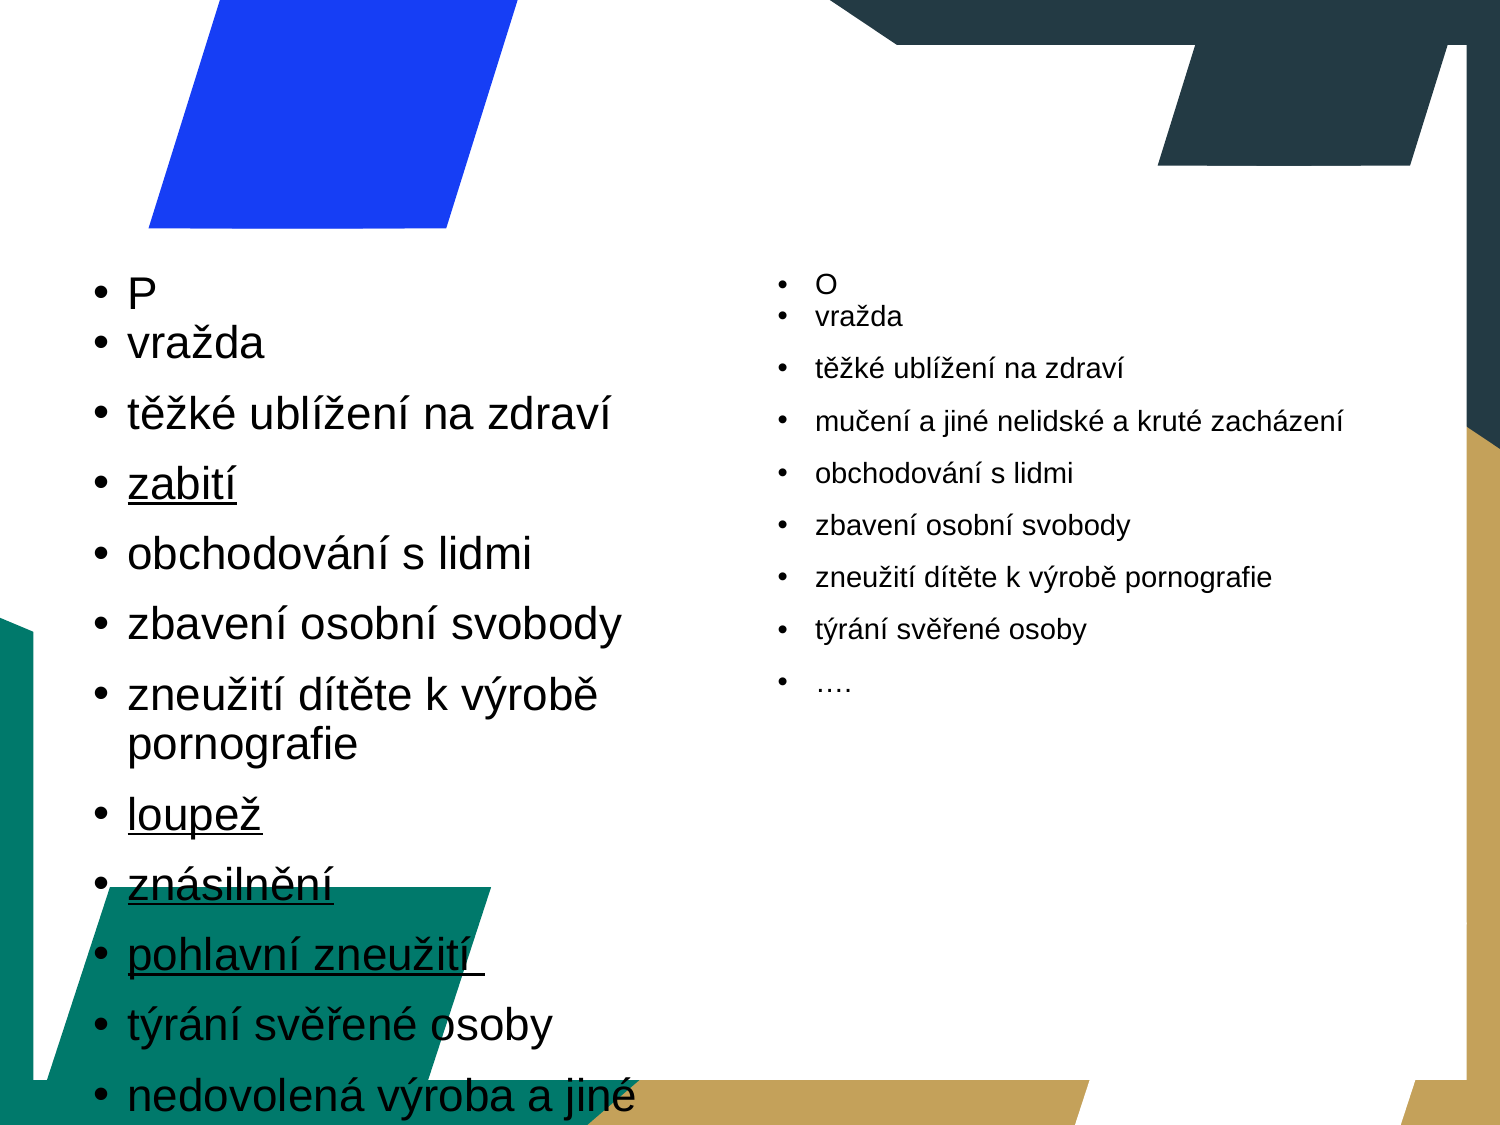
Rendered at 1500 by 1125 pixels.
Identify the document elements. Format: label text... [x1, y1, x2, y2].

list O vražda těžké ublížení na zdraví mučení a jiné nelidské a kruté zacházení obchodování s lidmi zbavení osobní svobody zneužití dítěte k výrobě pornografie týrání svěřené osoby …. [762, 262, 1425, 1005]
title [75, 45, 1425, 233]
list P vražda těžké ublížení na zdraví zabití obchodování s lidmi zbavení osobní svobody zneužití dítěte k výrobě pornografie loupež znásilnění pohlavní zneužití týrání svěřené osoby nedovolená výroba a jiné nakládání s omamnými a psychotropními látkami a s jedy … [75, 262, 738, 1005]
